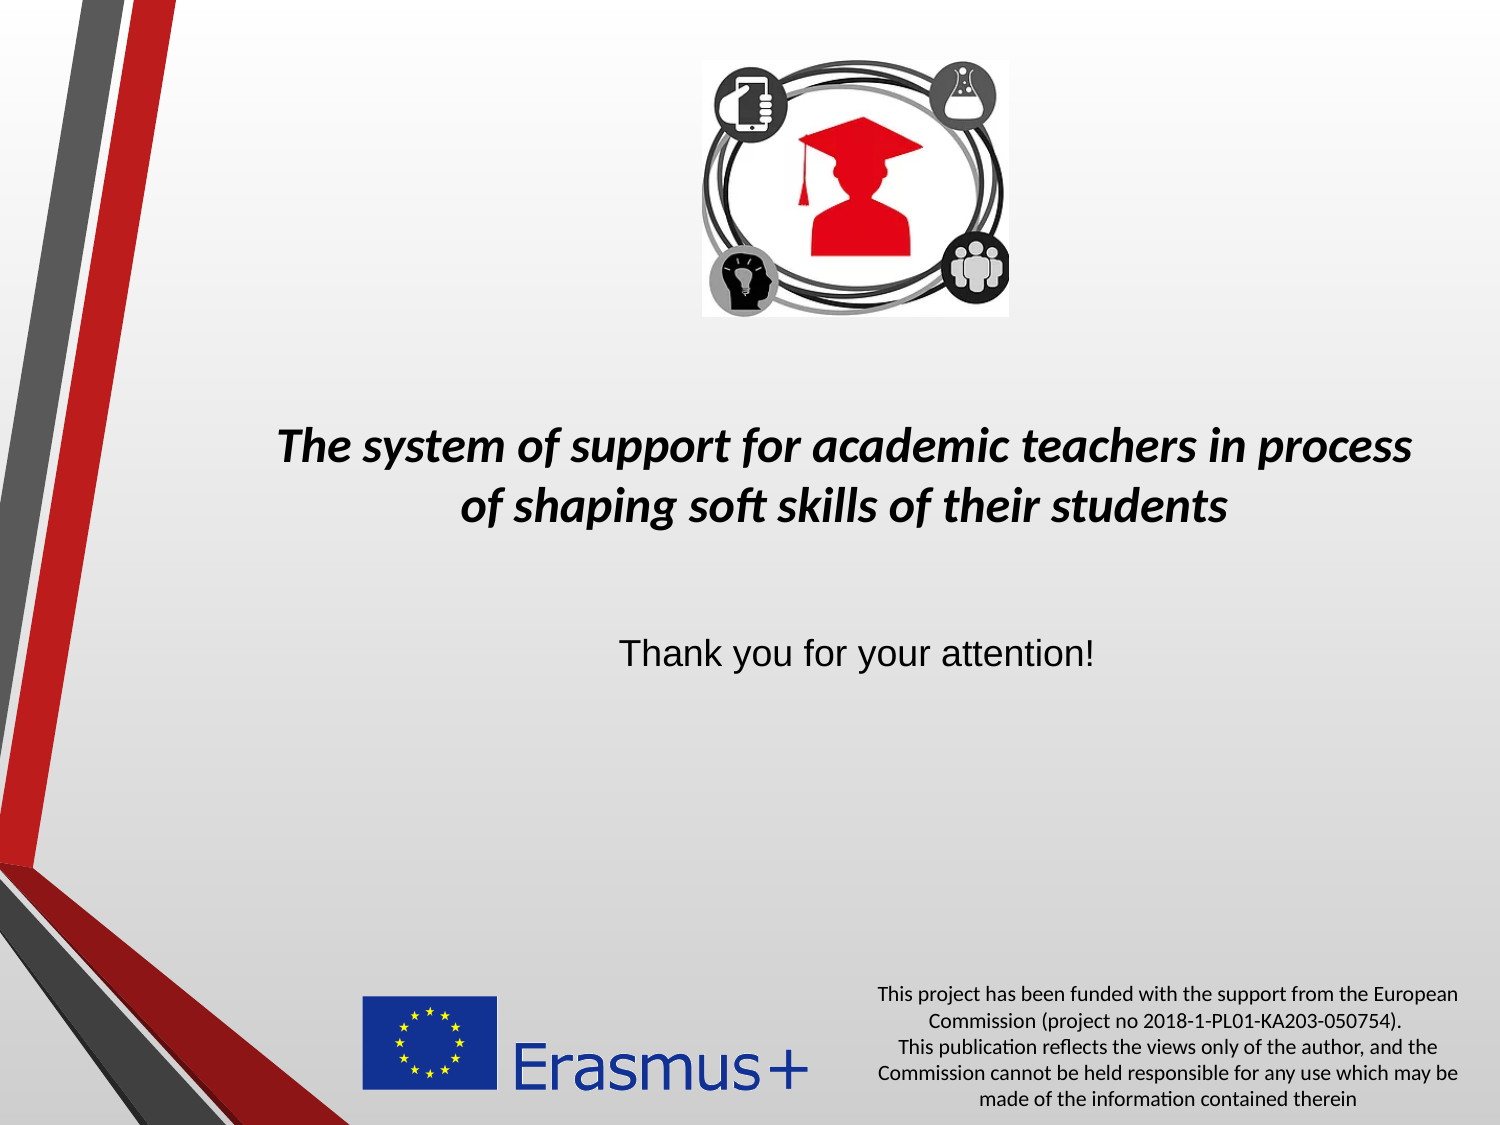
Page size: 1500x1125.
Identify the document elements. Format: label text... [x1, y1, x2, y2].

picture [336, 969, 833, 1118]
chart [702, 61, 1010, 319]
picture [702, 60, 1009, 317]
text_box This project has been funded with the support from the European Commission (project no 2018-1-PL01-KA203-050754). This publication reflects the views only of the author, and the Commission cannot be held responsible for any use which may be made of the information contained therein [856, 972, 1481, 1119]
text_box Thank you for your attention! [277, 621, 1447, 682]
text_box The system of support for academic teachers in process of shaping soft skills of their students [242, 405, 1447, 541]
